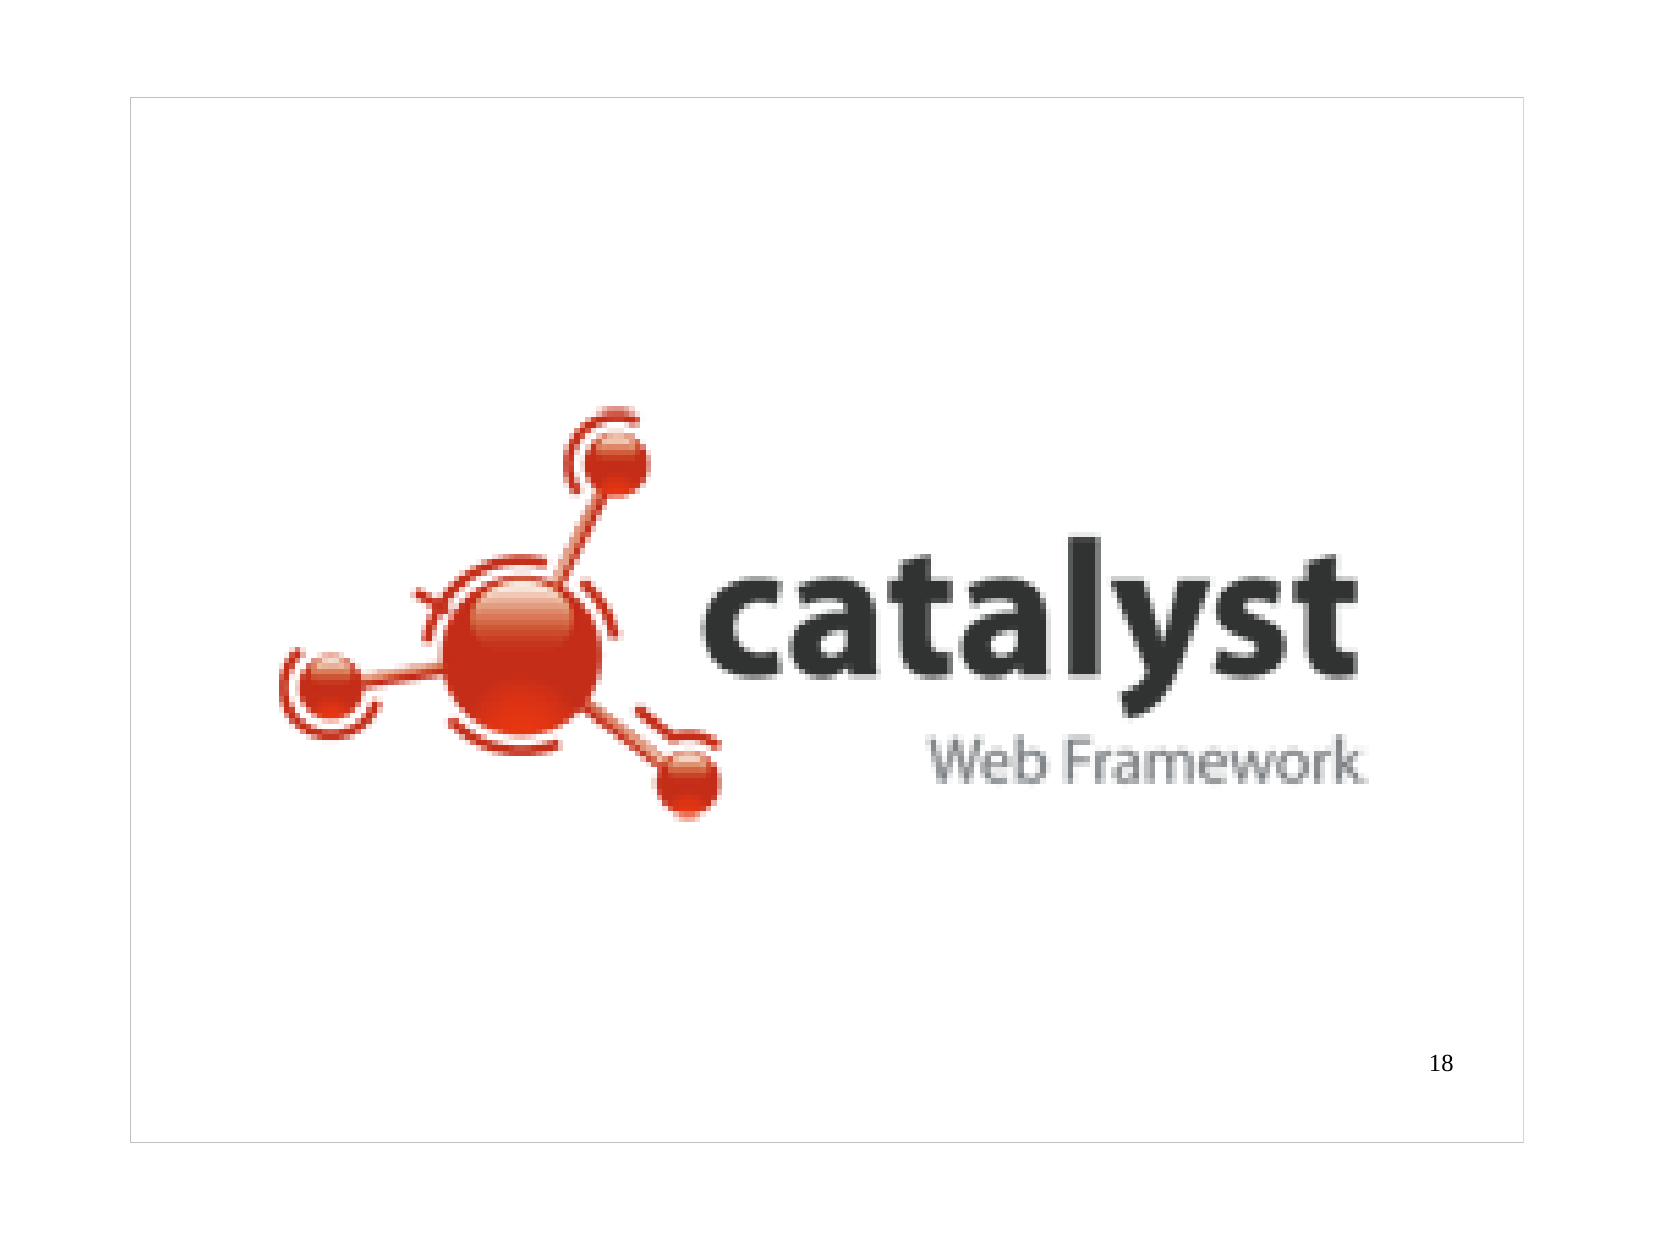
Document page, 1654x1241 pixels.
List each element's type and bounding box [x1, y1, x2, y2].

picture [130, 97, 1524, 1143]
